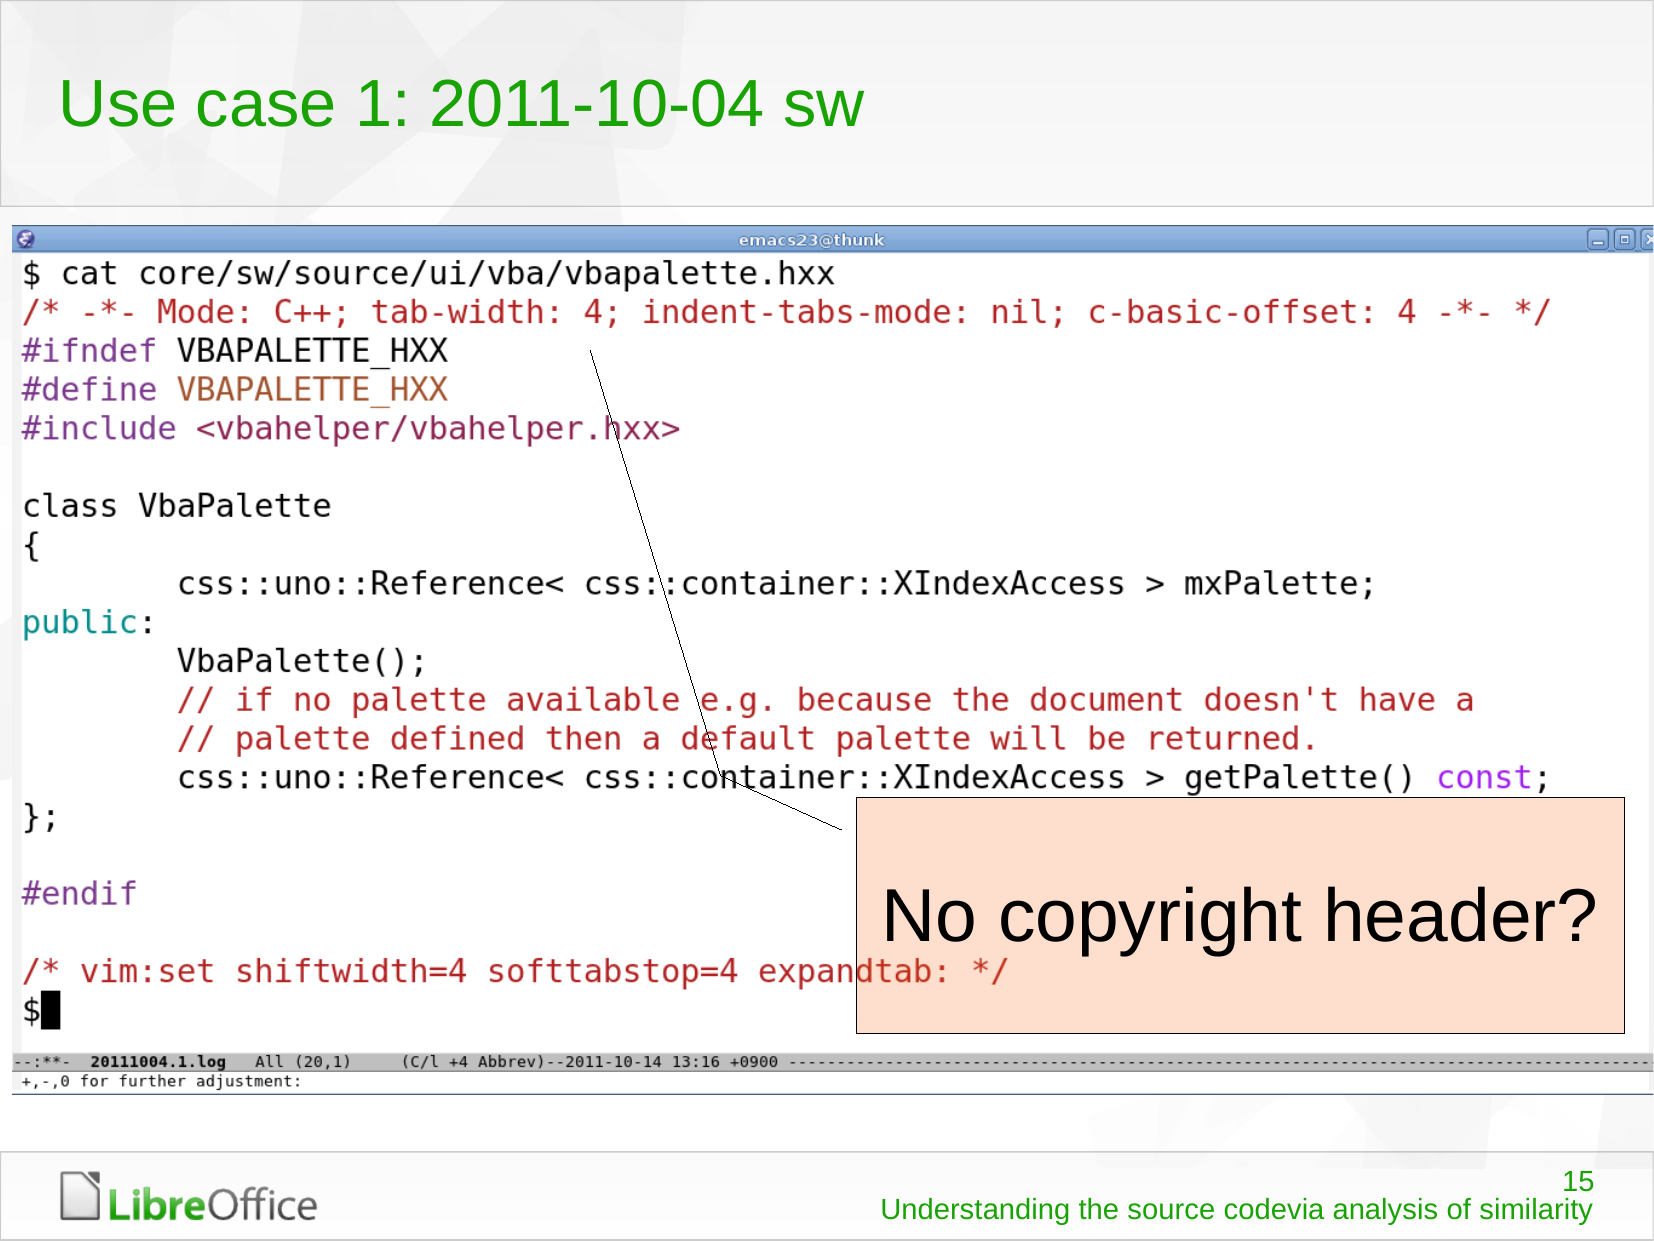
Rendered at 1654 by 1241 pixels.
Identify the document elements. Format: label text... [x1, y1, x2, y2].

text_box No copyright header? [856, 797, 1624, 1033]
picture [41, 1152, 337, 1240]
title Use case 1: 2011-10-04 sw [59, 29, 1595, 178]
picture [0, 0, 1654, 1169]
